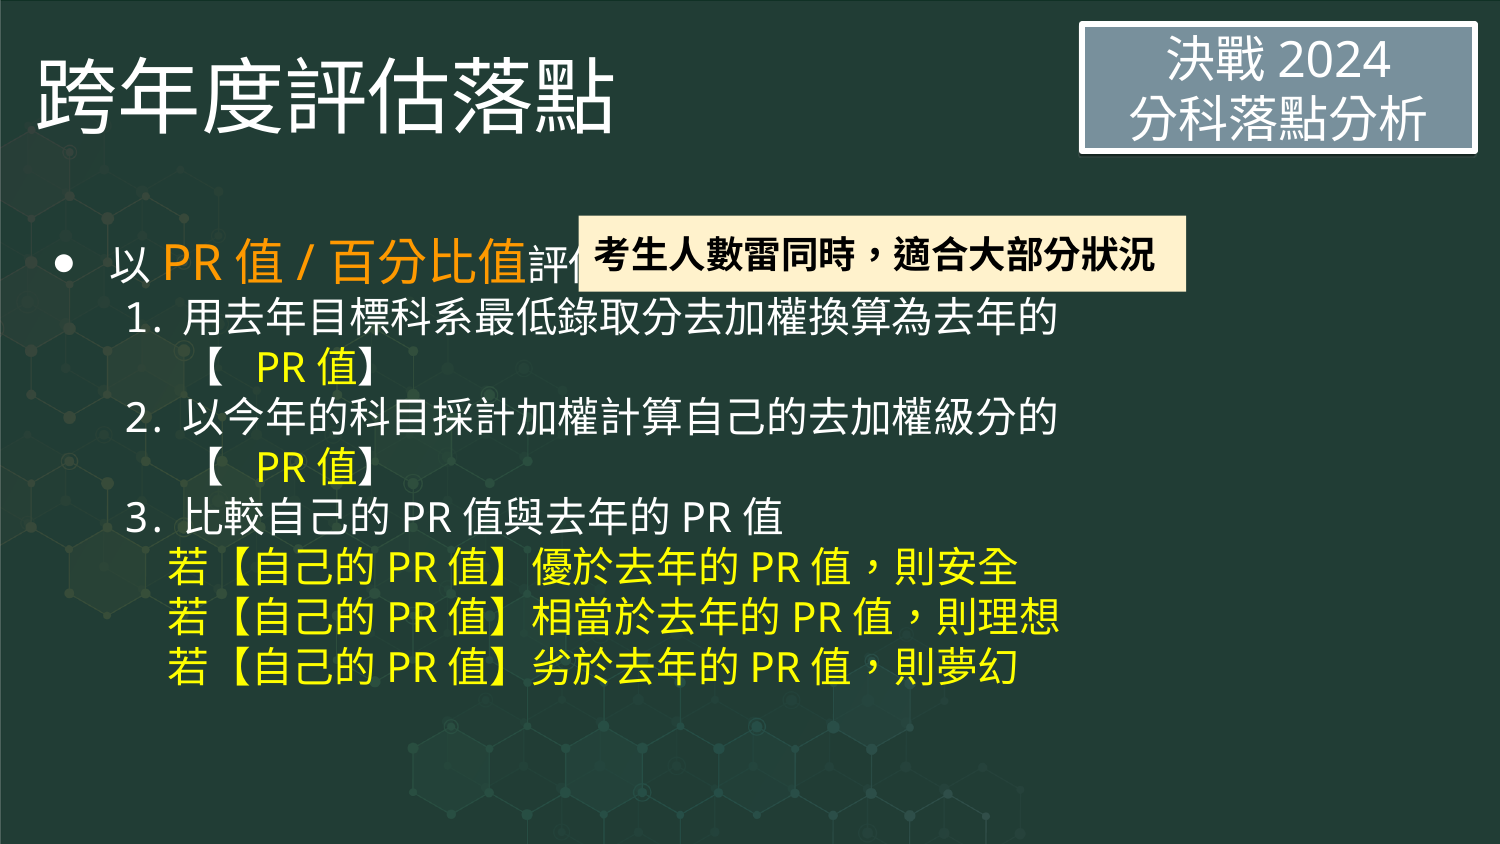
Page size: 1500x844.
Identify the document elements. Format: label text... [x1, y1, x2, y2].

text_box 決戰2024 分科落點分析 [1081, 24, 1475, 151]
title 跨年度評估落點 [19, 29, 1418, 172]
text_box 考生人數雷同時，適合大部分狀況 [578, 215, 1187, 292]
picture [0, 0, 1500, 844]
text_box 以PR值/百分比值評估 用去年目標科系最低錄取分去加權換算為去年的【 PR值】 以今年的科目採計加權計算自己的去加權級分的【 PR值】 比較自己的PR值與去年的PR值 若【自己的PR值】優於去年的PR值，則安全 若【自己的PR值】相當於去年的PR值，則理想 若【自己的PR值】劣於去年的PR值，則夢幻 [19, 215, 1099, 706]
